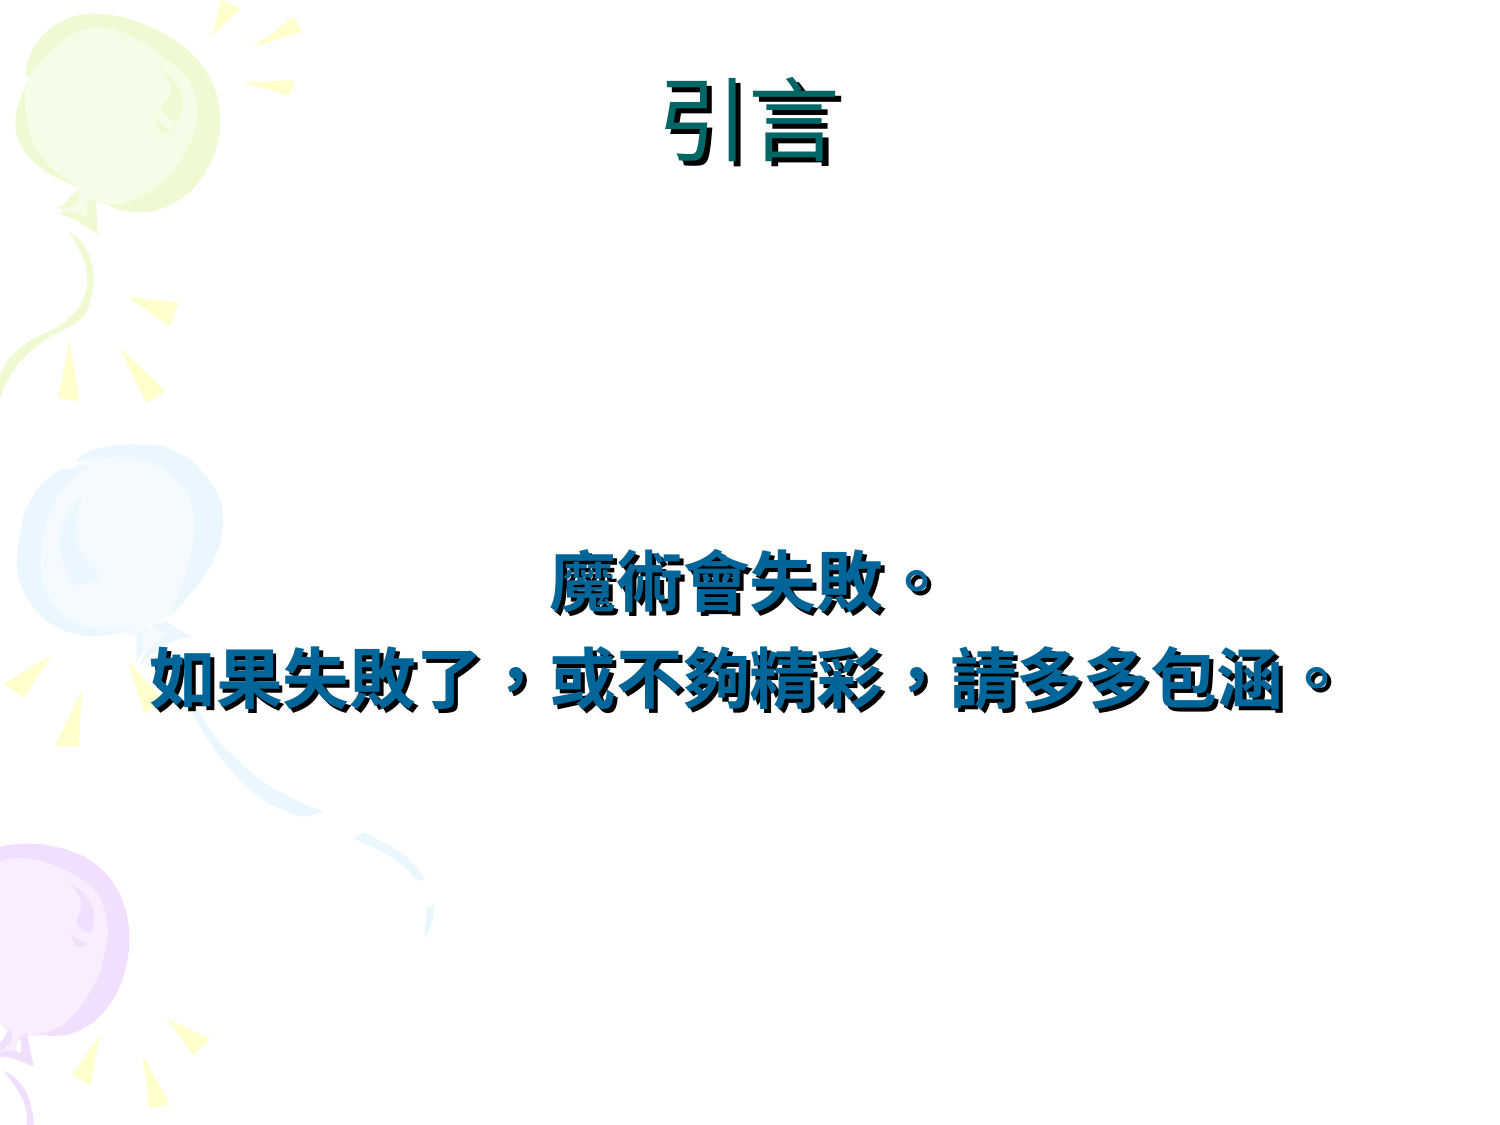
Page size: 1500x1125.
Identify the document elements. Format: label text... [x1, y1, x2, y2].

title 引言 [72, 16, 1426, 233]
subtitle 魔術會失敗。 如果失敗了，或不夠精彩，請多多包涵。 [75, 269, 1426, 987]
